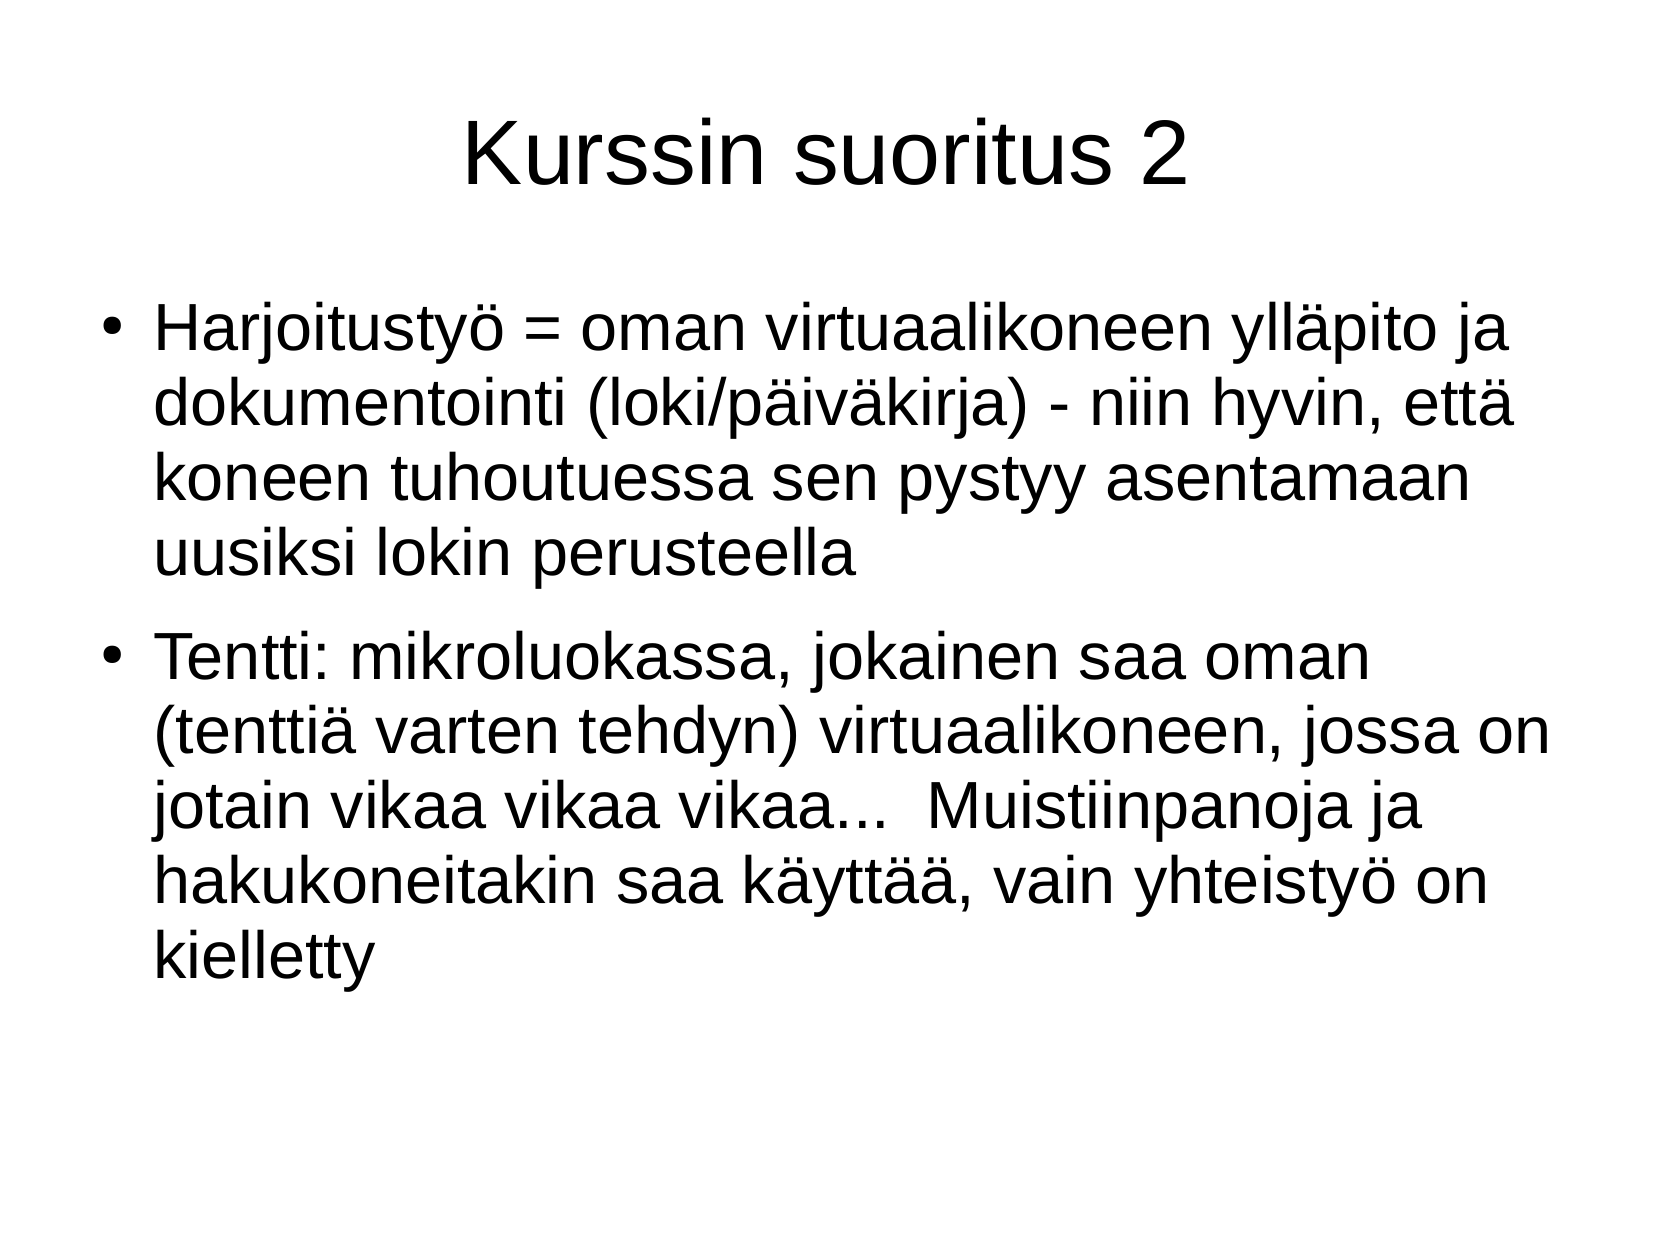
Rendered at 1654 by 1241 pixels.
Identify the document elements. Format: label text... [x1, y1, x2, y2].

list Harjoitustyö = oman virtuaalikoneen ylläpito ja dokumentointi (loki/päiväkirja) - niin hyvin, että koneen tuhoutuessa sen pystyy asentamaan uusiksi lokin perusteella Tentti: mikroluokassa, jokainen saa oman (tenttiä varten tehdyn) virtuaalikoneen, jossa on jotain vikaa vikaa vikaa... Muistiinpanoja ja hakukoneitakin saa käyttää, vain yhteistyö on kielletty [82, 290, 1571, 1010]
title Kurssin suoritus 2 [82, 49, 1571, 257]
